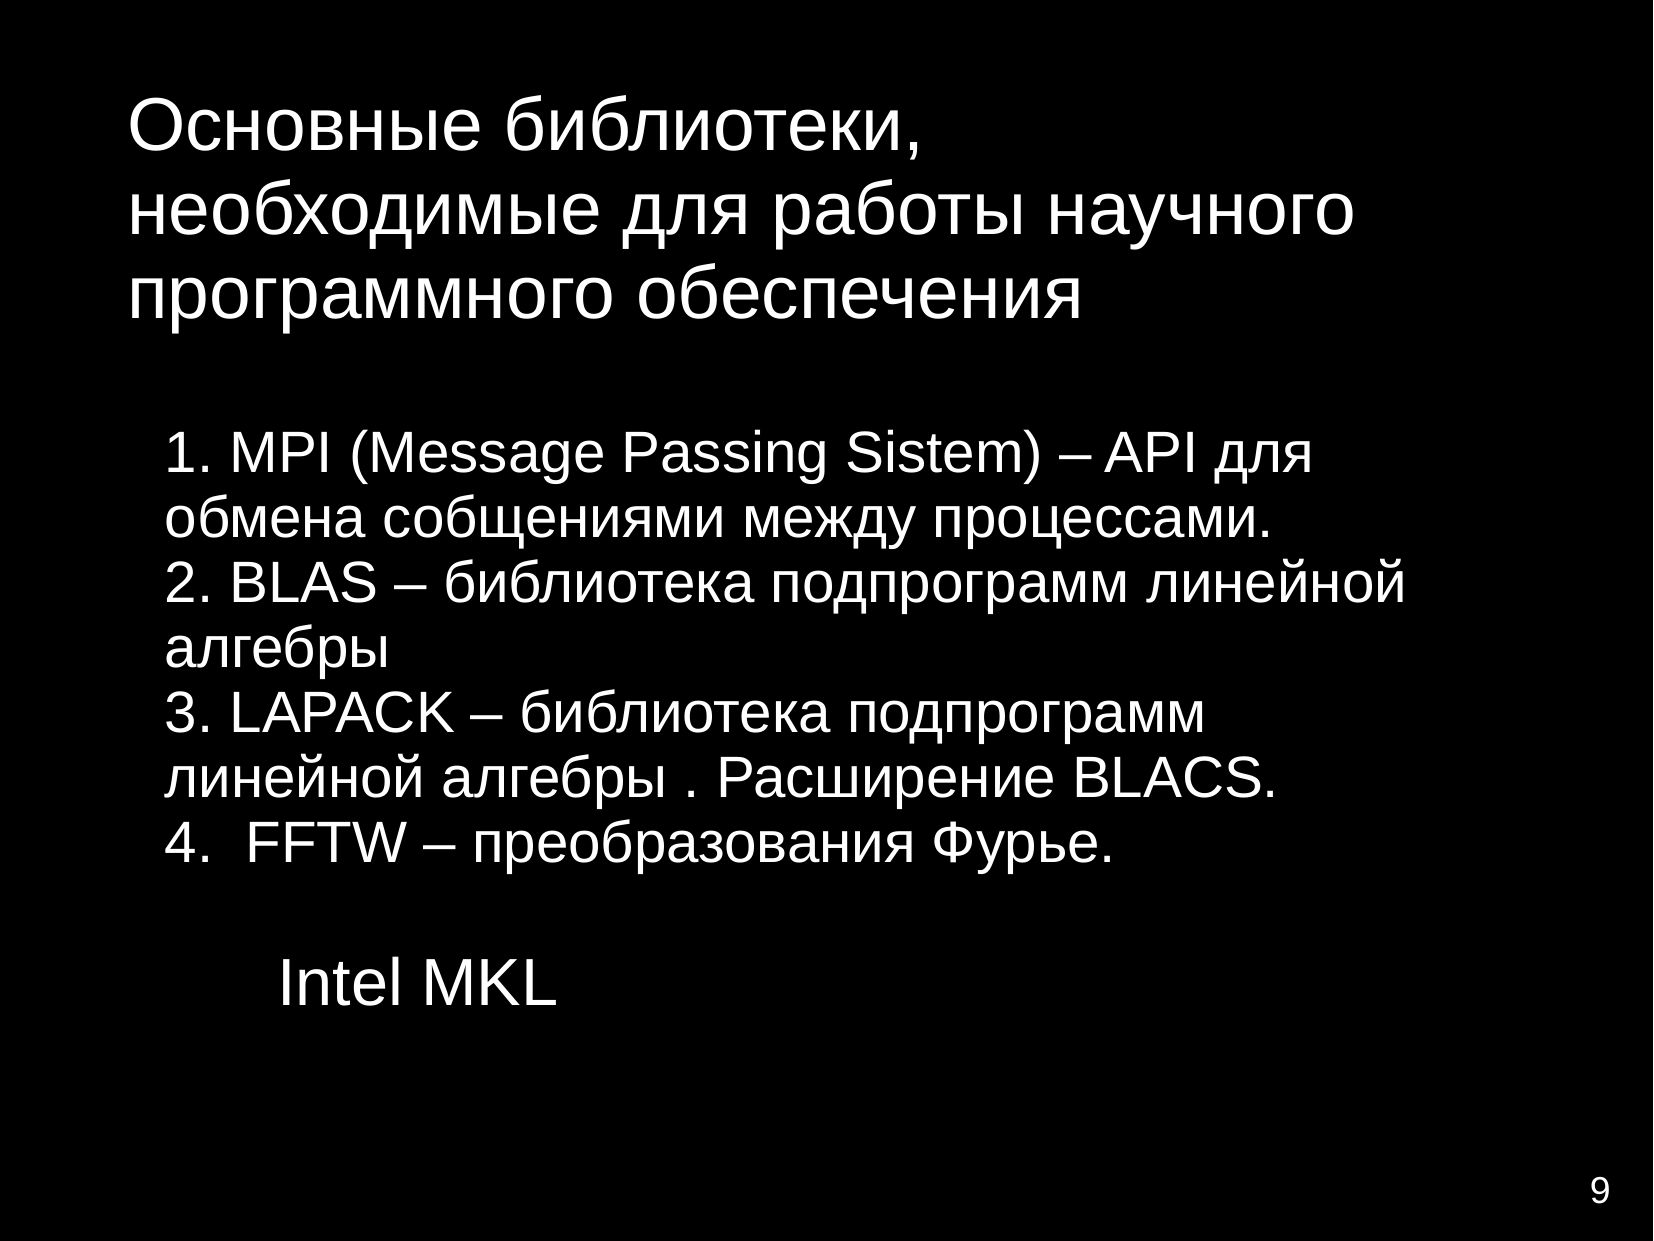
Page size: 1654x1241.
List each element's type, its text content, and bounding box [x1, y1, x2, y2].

text_box Основные библиотеки, необходимые для работы научного программного обеспечения [112, 75, 1426, 342]
text_box 9 [1575, 1162, 1653, 1220]
text_box 1. MPI (Message Passing Sistem) – API для обмена собщениями между процессами. 2. BLAS – библиотека подпрограмм линейной алгебры 3. LAPACK – библиотека подпрограмм линейной алгебры . Расширение BLACS. 4. FFTW – преобразования Фурье. [150, 412, 1426, 881]
text_box Intel MKL [262, 937, 676, 1028]
